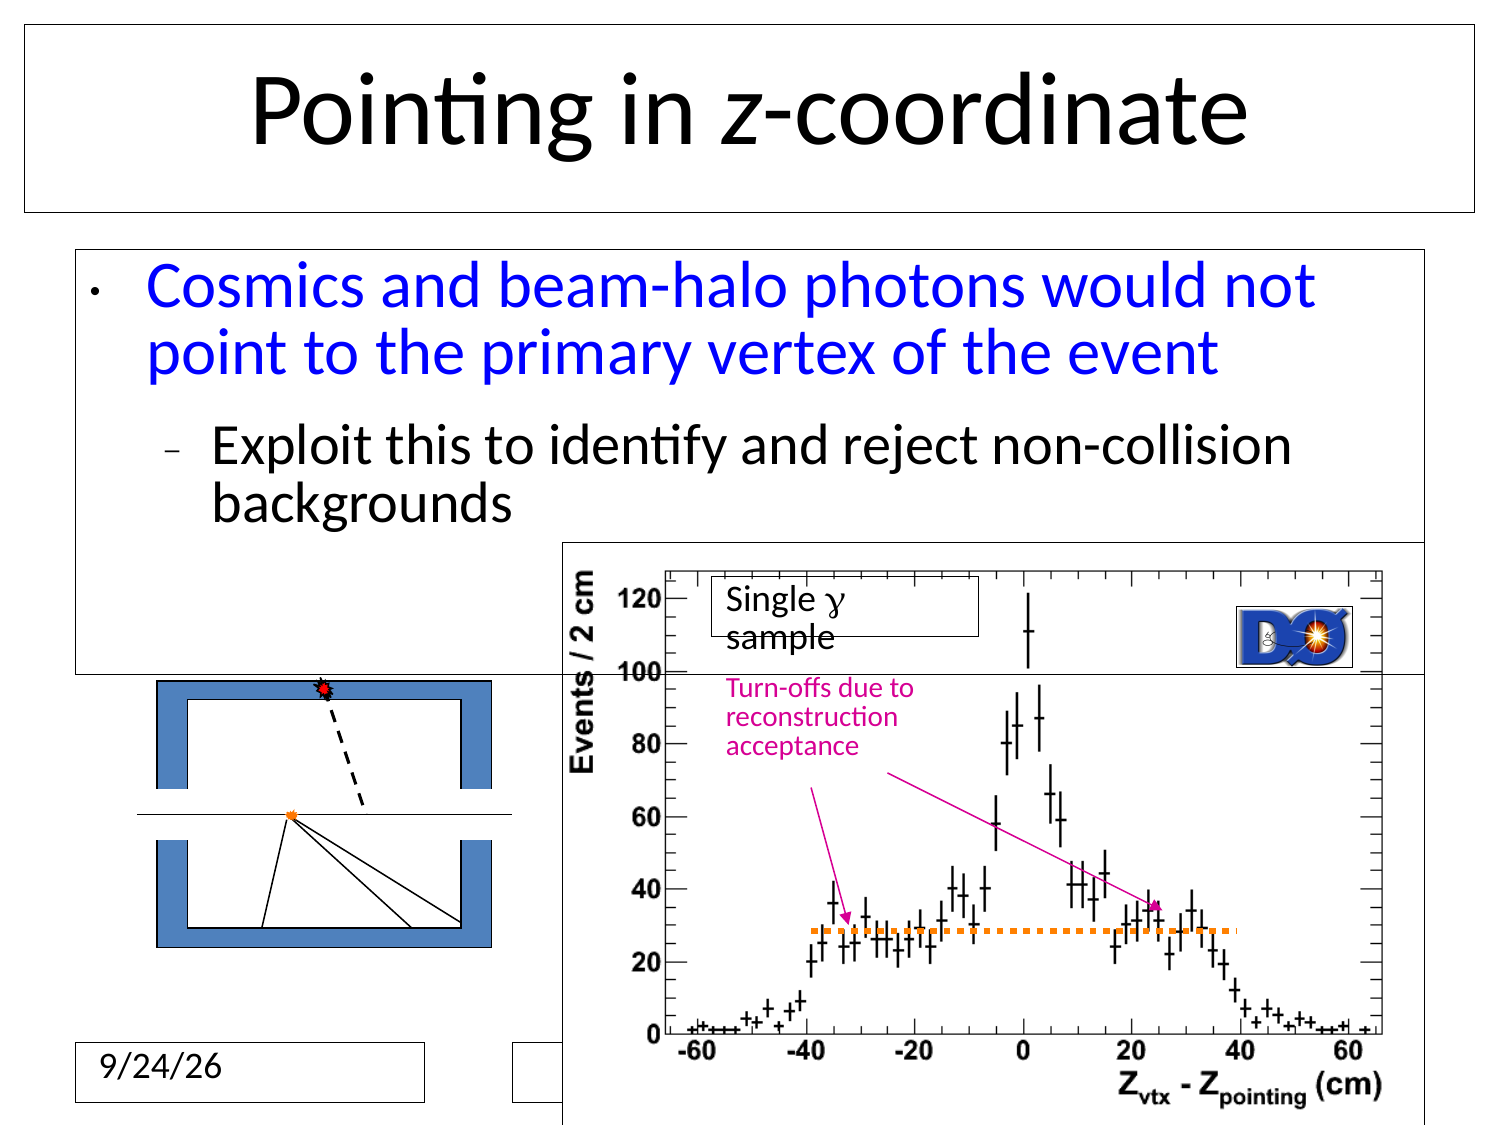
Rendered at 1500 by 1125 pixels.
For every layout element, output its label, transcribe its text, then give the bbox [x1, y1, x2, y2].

text_box Single g sample [711, 576, 979, 637]
title Pointing in z-coordinate [24, 24, 1475, 213]
picture [562, 675, 1425, 1125]
picture [1236, 606, 1353, 668]
text_box Turn-offs due to reconstruction acceptance [711, 667, 949, 788]
text_box [157, 677, 492, 948]
list Cosmics and beam-halo photons would not point to the primary vertex of the event Exploit this to identify and reject non-collision backgrounds [75, 249, 1425, 675]
